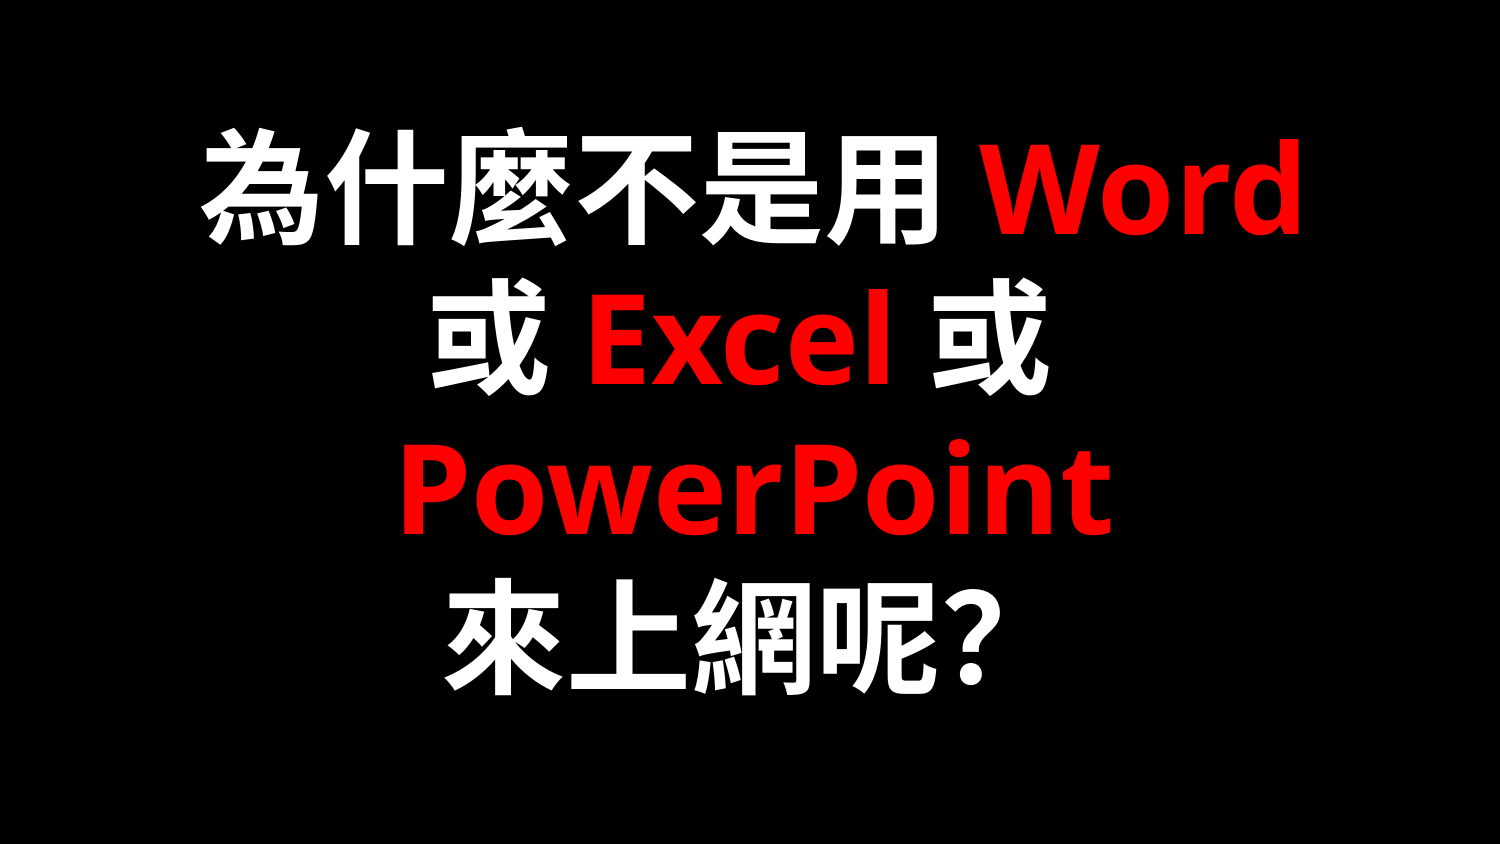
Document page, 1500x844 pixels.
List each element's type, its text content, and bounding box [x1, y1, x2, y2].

title 為什麼不是用Word 或Excel或PowerPoint 來上網呢？ [80, 73, 1429, 745]
